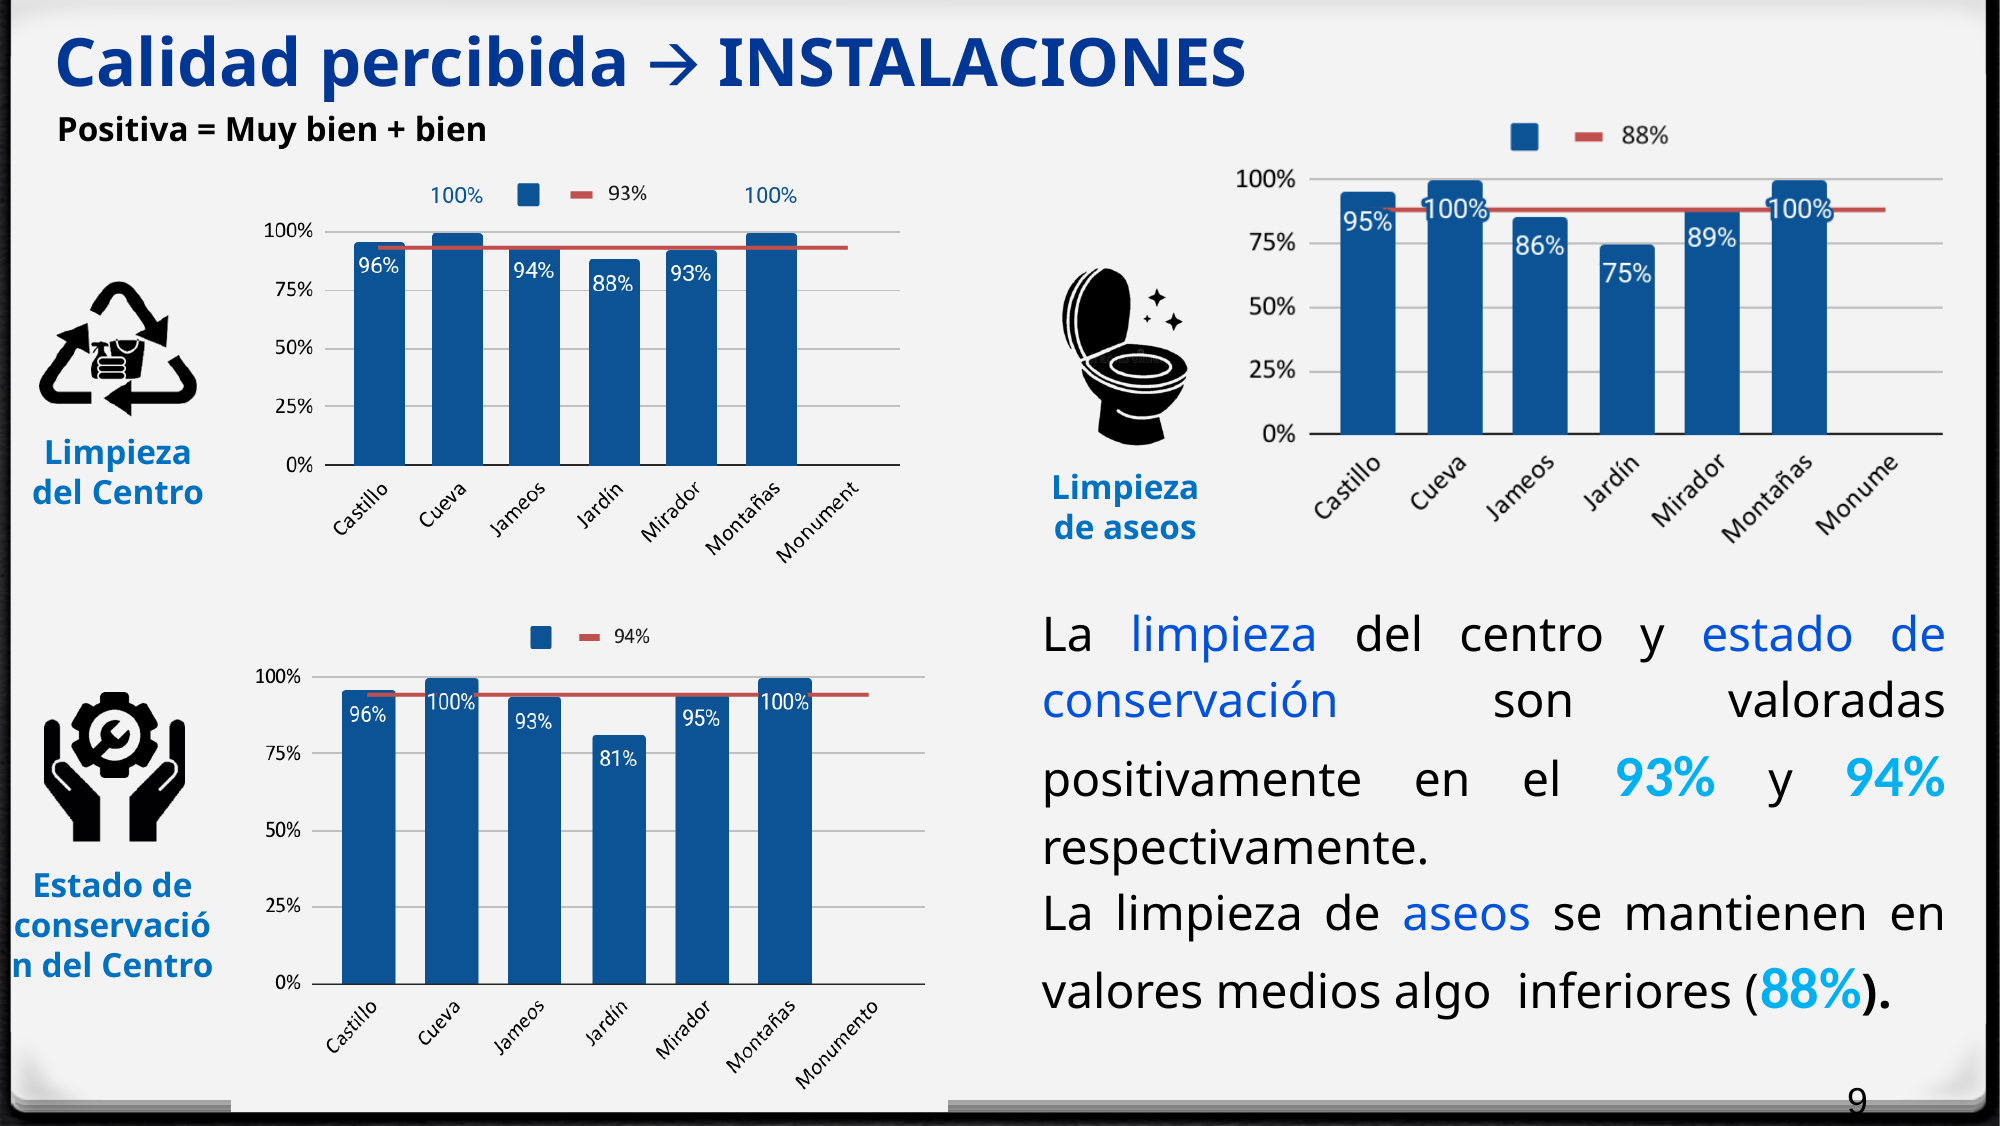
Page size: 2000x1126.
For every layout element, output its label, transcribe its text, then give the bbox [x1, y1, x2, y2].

picture [0, 0, 2000, 1126]
text_box Limpieza del Centro [16, 424, 220, 520]
text_box Limpieza de aseos [985, 458, 1212, 555]
text_box La limpieza del centro y estado de conservación son valoradas positivamente en el 93% y 94% respectivamente. La limpieza de aseos se mantienen en valores medios algo inferiores (88%). [1013, 567, 1975, 973]
text_box <number> [1419, 1069, 1886, 1126]
text_box Calidad percibida 🡪 INSTALACIONES [54, 0, 1277, 120]
text_box Estado de conservación del Centro [0, 856, 231, 993]
text_box Positiva = Muy bien + bien [56, 101, 1123, 157]
